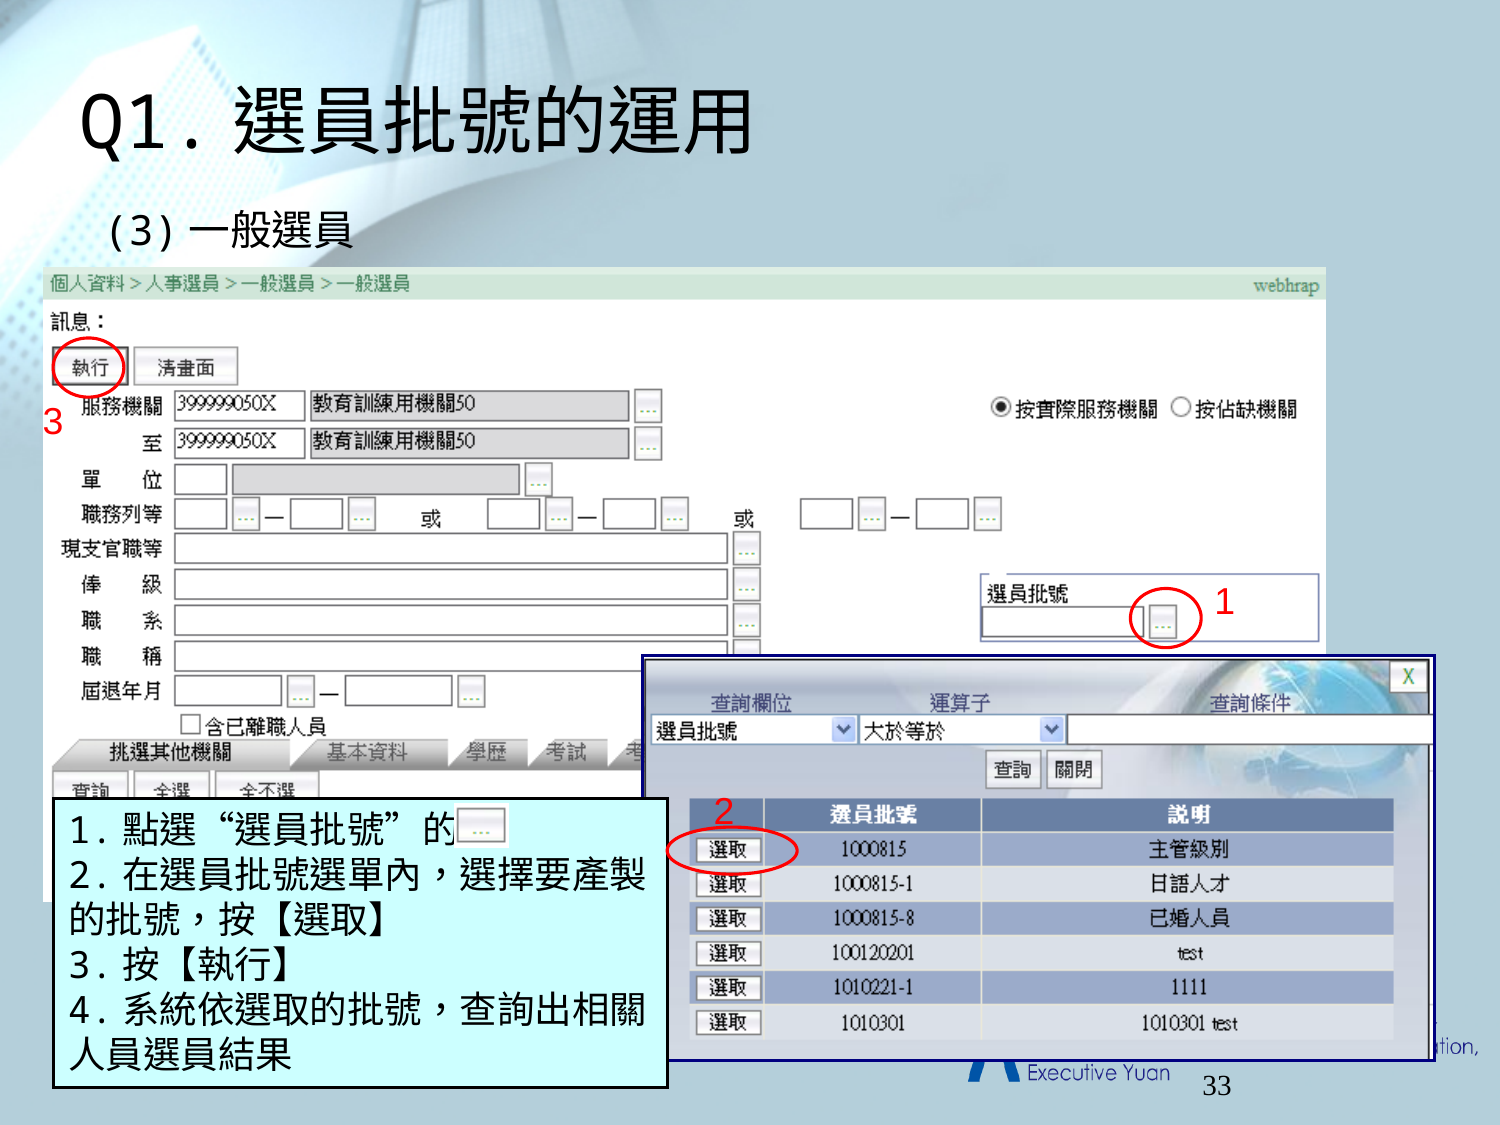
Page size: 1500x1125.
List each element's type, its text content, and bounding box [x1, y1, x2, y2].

text_box 2 [700, 786, 748, 833]
picture [643, 657, 1433, 1059]
picture [454, 803, 509, 848]
text_box 3 [29, 397, 77, 443]
text_box 1 [1201, 576, 1249, 622]
text_box (3)一般選員 [89, 196, 1423, 261]
picture [43, 267, 1326, 902]
picture [669, 830, 795, 872]
picture [55, 340, 122, 395]
text_box Q1.選員批號的運用 [65, 66, 1400, 171]
text_box 1.點選“選員批號”的 2.在選員批號選單內，選擇要產製的批號，按【選取】 3.按【執行】 4.系統依選取的批號，查詢出相關人員選員結果 [53, 798, 668, 1088]
text_box [1187, 1058, 1500, 1125]
